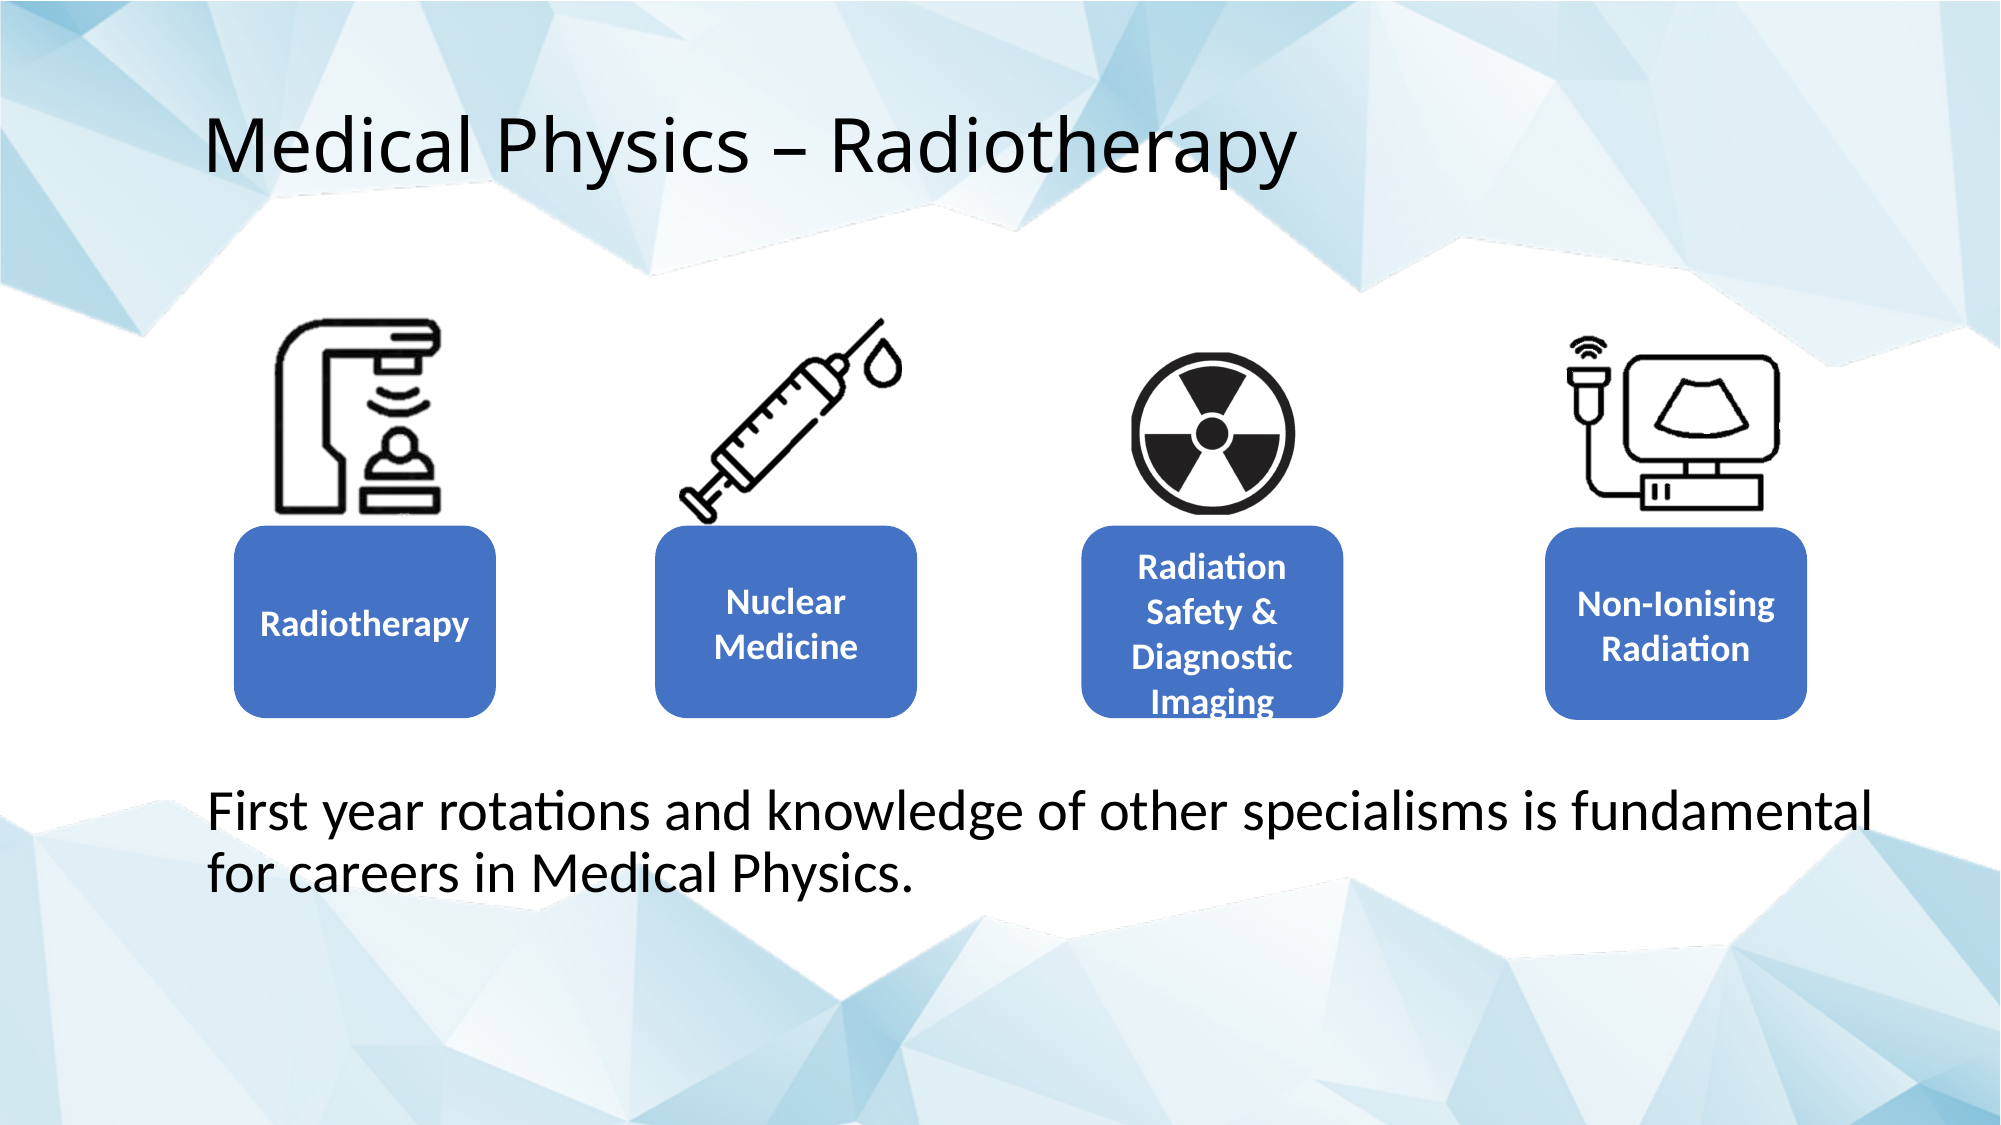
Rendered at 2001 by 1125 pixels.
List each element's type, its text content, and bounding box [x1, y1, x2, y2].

picture [0, 800, 2000, 1125]
list First year rotations and knowledge of other specialisms is fundamental for careers in Medical Physics. [192, 681, 1918, 983]
text_box Medical Physics – Radiotherapy [187, 114, 1913, 202]
text_box Non-Ionising Radiation [1545, 527, 1808, 720]
text_box Radiotherapy [233, 525, 496, 719]
text_box Radiation Safety & Diagnostic Imaging [1081, 525, 1344, 719]
picture [0, 1, 2000, 529]
text_box Nuclear Medicine [655, 525, 918, 719]
